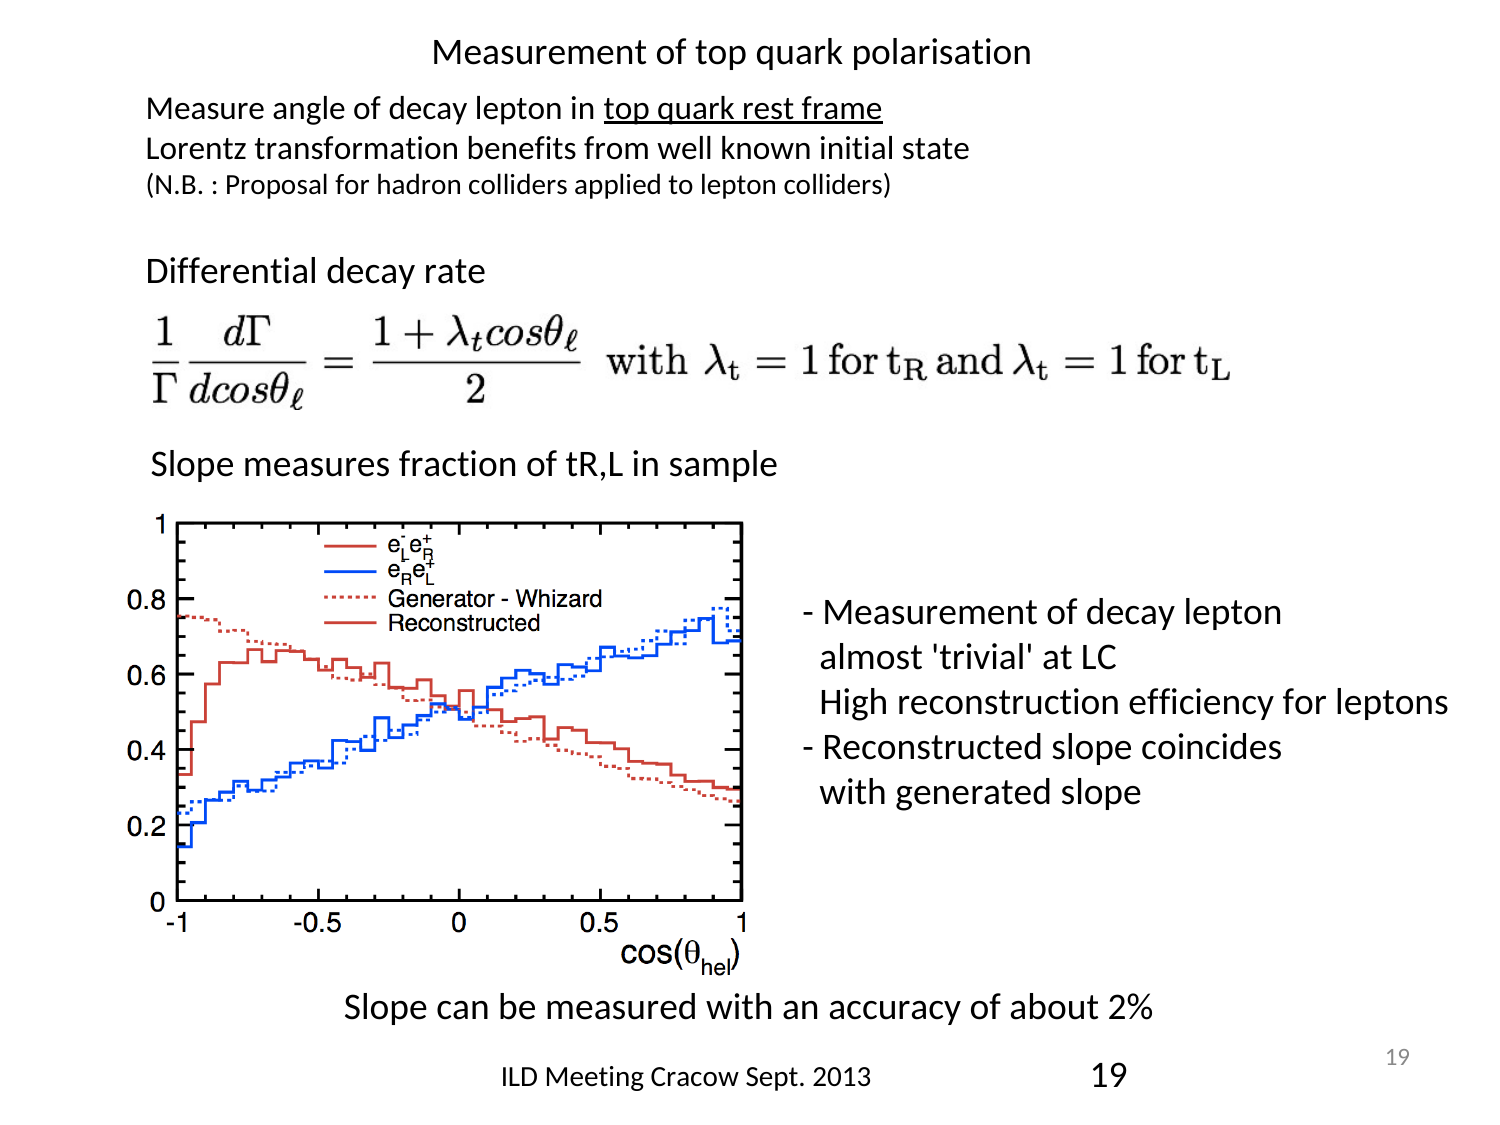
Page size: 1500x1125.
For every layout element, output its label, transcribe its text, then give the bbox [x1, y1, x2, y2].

text_box - Measurement of decay lepton almost 'trivial' at LC High reconstruction efficiency for leptons - Reconstructed slope coincides with generated slope [787, 580, 1464, 821]
picture [49, 483, 801, 992]
text_box Slope can be measured with an accuracy of about 2% [329, 975, 1169, 1035]
text_box <number> [1074, 1025, 1426, 1086]
picture [152, 313, 1231, 410]
text_box Slope measures fraction of tR,L in sample [135, 431, 794, 492]
text_box Measurement of top quark polarisation [416, 19, 1048, 80]
text_box Measure angle of decay lepton in top quark rest frame Lorentz transformation benefits from well known initial state (N.B. : Proposal for hadron colliders applied to lepton colliders) Differential decay rate [130, 78, 987, 334]
